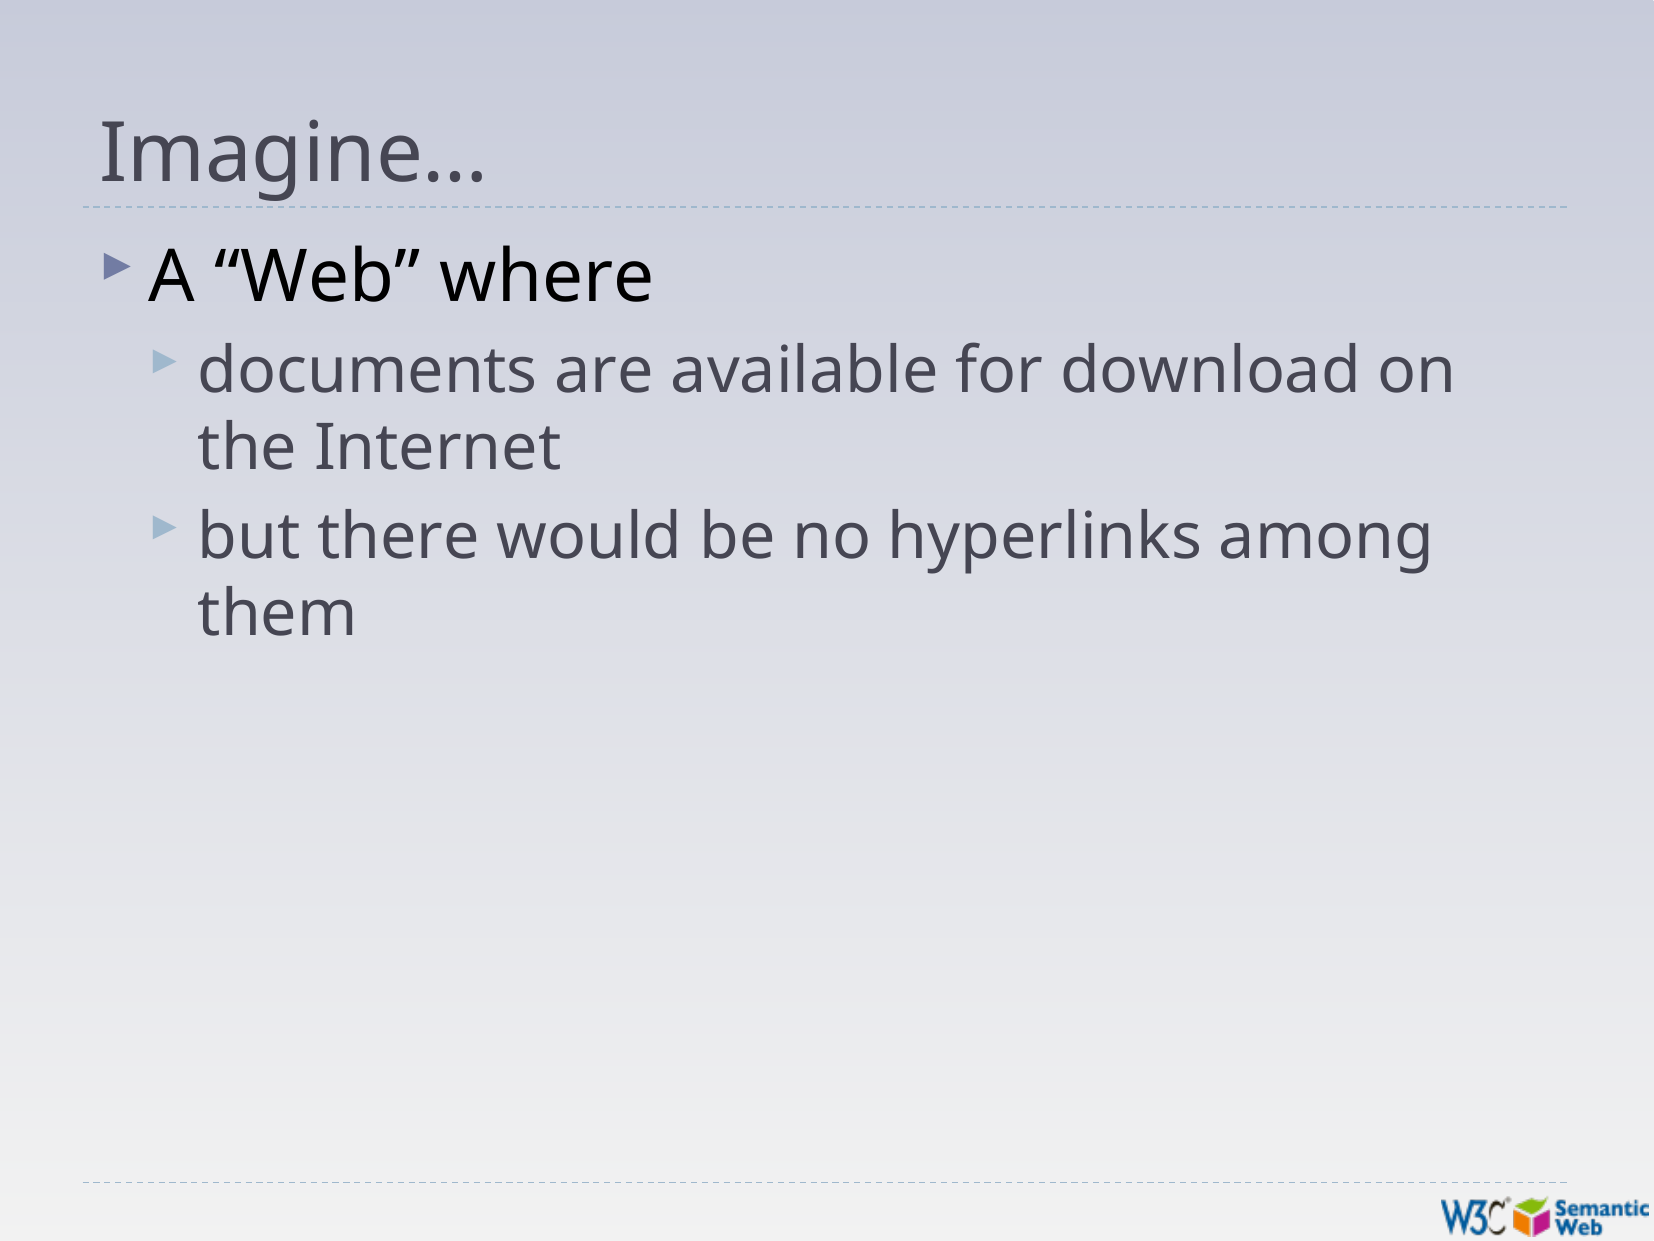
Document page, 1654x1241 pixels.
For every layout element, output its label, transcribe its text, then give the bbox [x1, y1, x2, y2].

list A “Web” where documents are available for download on the Internet but there would be no hyperlinks among them [82, 220, 1572, 1114]
title Imagine… [82, 27, 1572, 207]
picture [1441, 1195, 1649, 1237]
